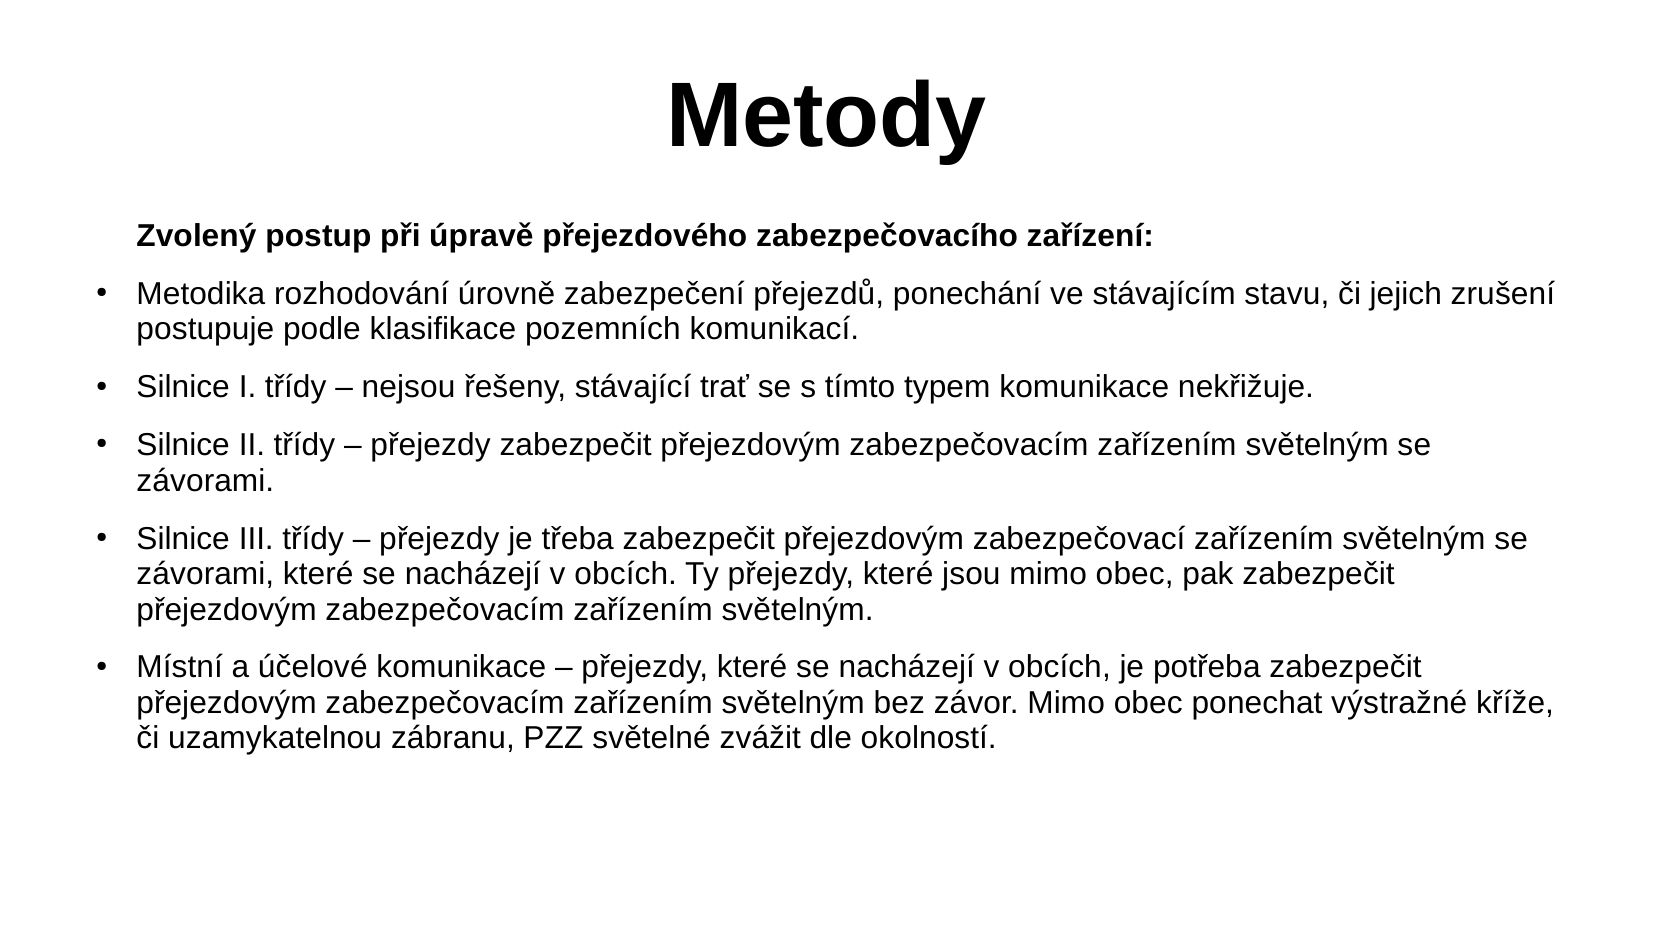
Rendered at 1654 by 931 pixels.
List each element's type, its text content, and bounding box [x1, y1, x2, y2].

list Zvolený postup při úpravě přejezdového zabezpečovacího zařízení: Metodika rozhodování úrovně zabezpečení přejezdů, ponechání ve stávajícím stavu, či jejich zrušení postupuje podle klasifikace pozemních komunikací. Silnice I. třídy – nejsou řešeny, stávající trať se s tímto typem komunikace nekřižuje. Silnice II. třídy – přejezdy zabezpečit přejezdovým zabezpečovacím zařízením světelným se závorami. Silnice III. třídy – přejezdy je třeba zabezpečit přejezdovým zabezpečovací zařízením světelným se závorami, které se nacházejí v obcích. Ty přejezdy, které jsou mimo obec, pak zabezpečit přejezdovým zabezpečovacím zařízením světelným. Místní a účelové komunikace – přejezdy, které se nacházejí v obcích, je potřeba zabezpečit přejezdovým zabezpečovacím zařízením světelným bez závor. Mimo obec ponechat výstražné kříže, či uzamykatelnou zábranu, PZZ světelné zvážit dle okolností. [82, 217, 1571, 758]
title Metody [82, 37, 1571, 193]
